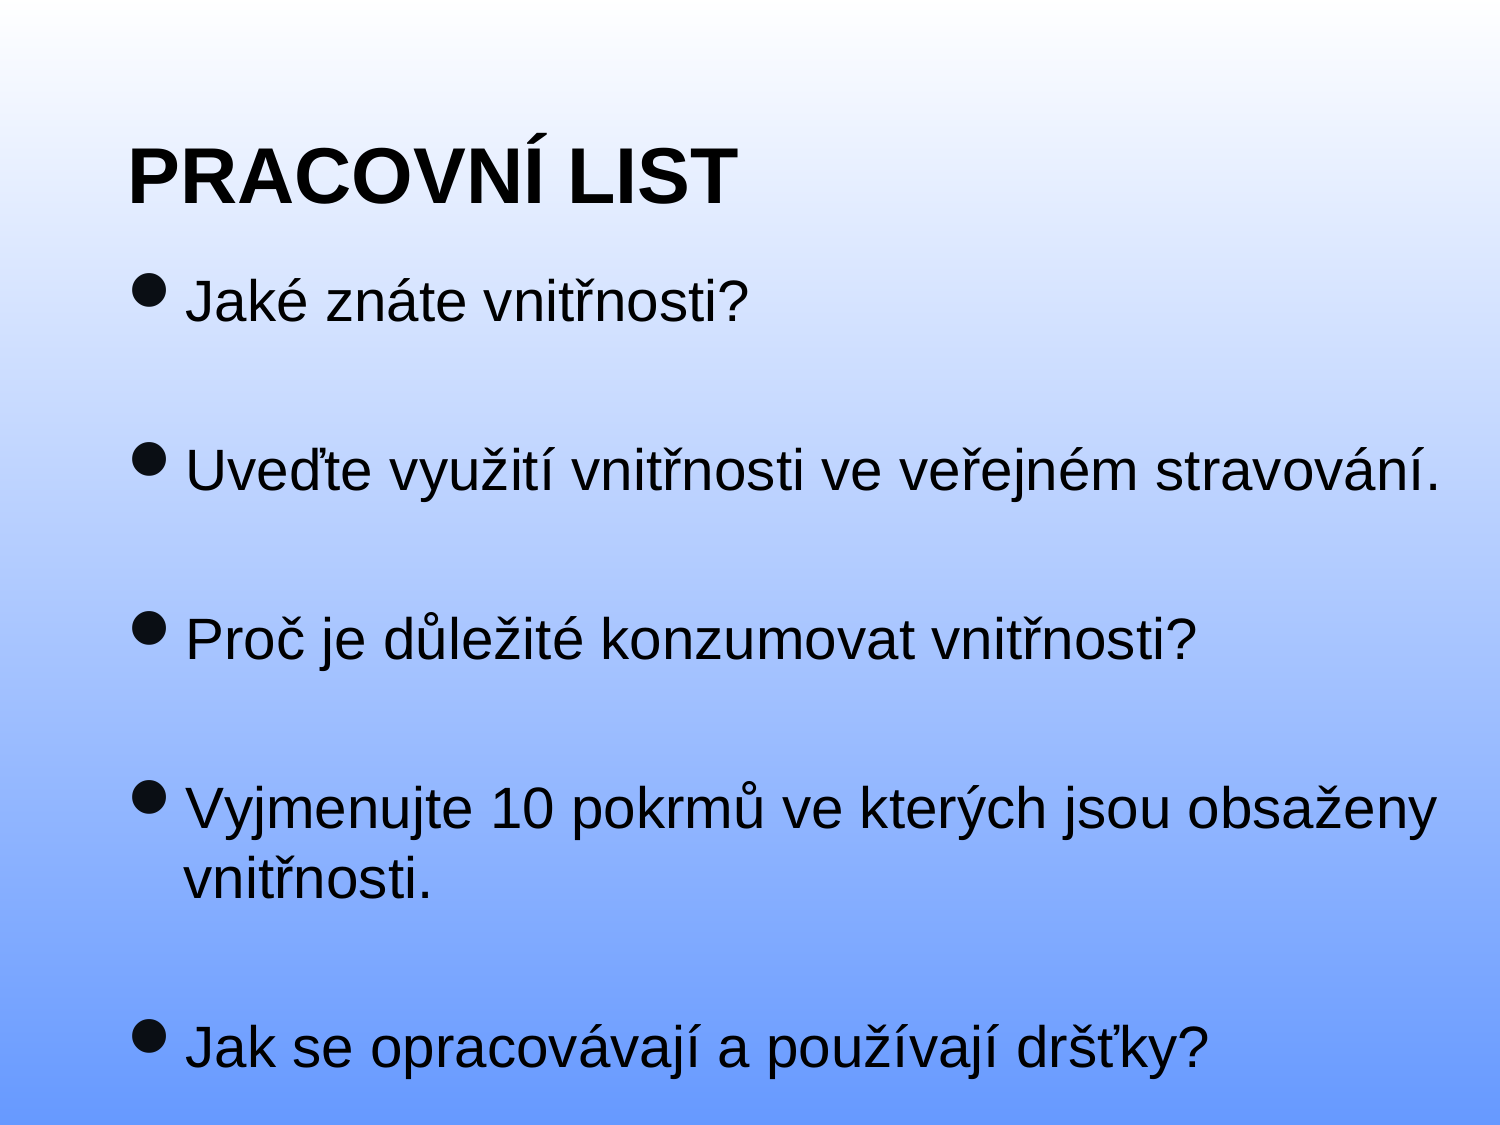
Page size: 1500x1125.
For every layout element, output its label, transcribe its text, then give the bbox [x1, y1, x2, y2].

list Jaké znáte vnitřnosti? Uveďte využití vnitřnosti ve veřejném stravování. Proč je důležité konzumovat vnitřnosti? Vyjmenujte 10 pokrmů ve kterých jsou obsaženy vnitřnosti. Jak se opracovávají a používají dršťky? [112, 255, 1463, 1125]
title PRACOVNÍ LIST [112, 78, 1463, 255]
